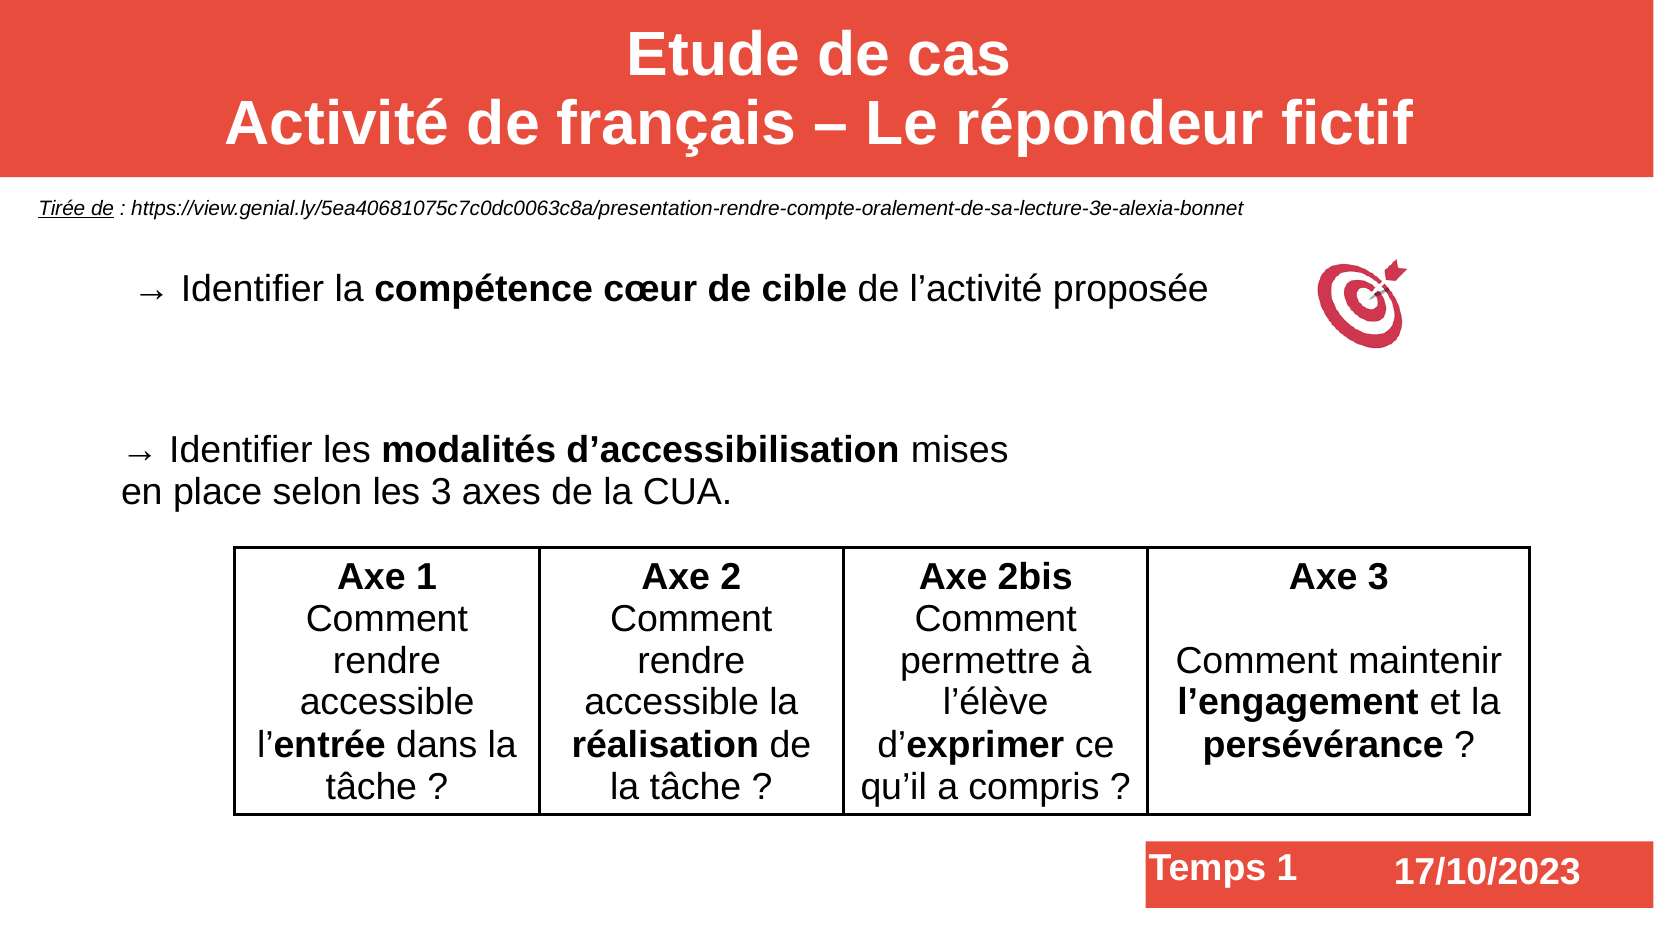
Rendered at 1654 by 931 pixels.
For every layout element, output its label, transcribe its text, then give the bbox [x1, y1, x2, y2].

picture [1299, 248, 1418, 367]
text_box → Identifier la compétence cœur de cible de l’activité proposée [118, 259, 1299, 359]
table_header Axe 2bis Comment permettre à l’élève d’exprimer ce qu’il a compris ? [845, 549, 1146, 813]
text_box Temps 1 [1133, 838, 1335, 931]
text_box Tirée de : https://view.genial.ly/5ea40681075c7c0dc0063c8a/presentation-rendre-compte-oralement-de-sa-lecture-3e-alexia-bonnet [23, 188, 1571, 228]
table_header Axe 1 Comment rendre accessible l’entrée dans la tâche ? [236, 549, 538, 813]
title Etude de cas Activité de français – Le répondeur fictif [224, 47, 1642, 158]
table_header Axe 2 Comment rendre accessible la réalisation de la tâche ? [541, 549, 842, 813]
text_box → Identifier les modalités d’accessibilisation mises en place selon les 3 axes de la CUA. [106, 420, 1040, 520]
table_header Axe 3 Comment maintenir l’engagement et la persévérance ? [1149, 549, 1528, 813]
